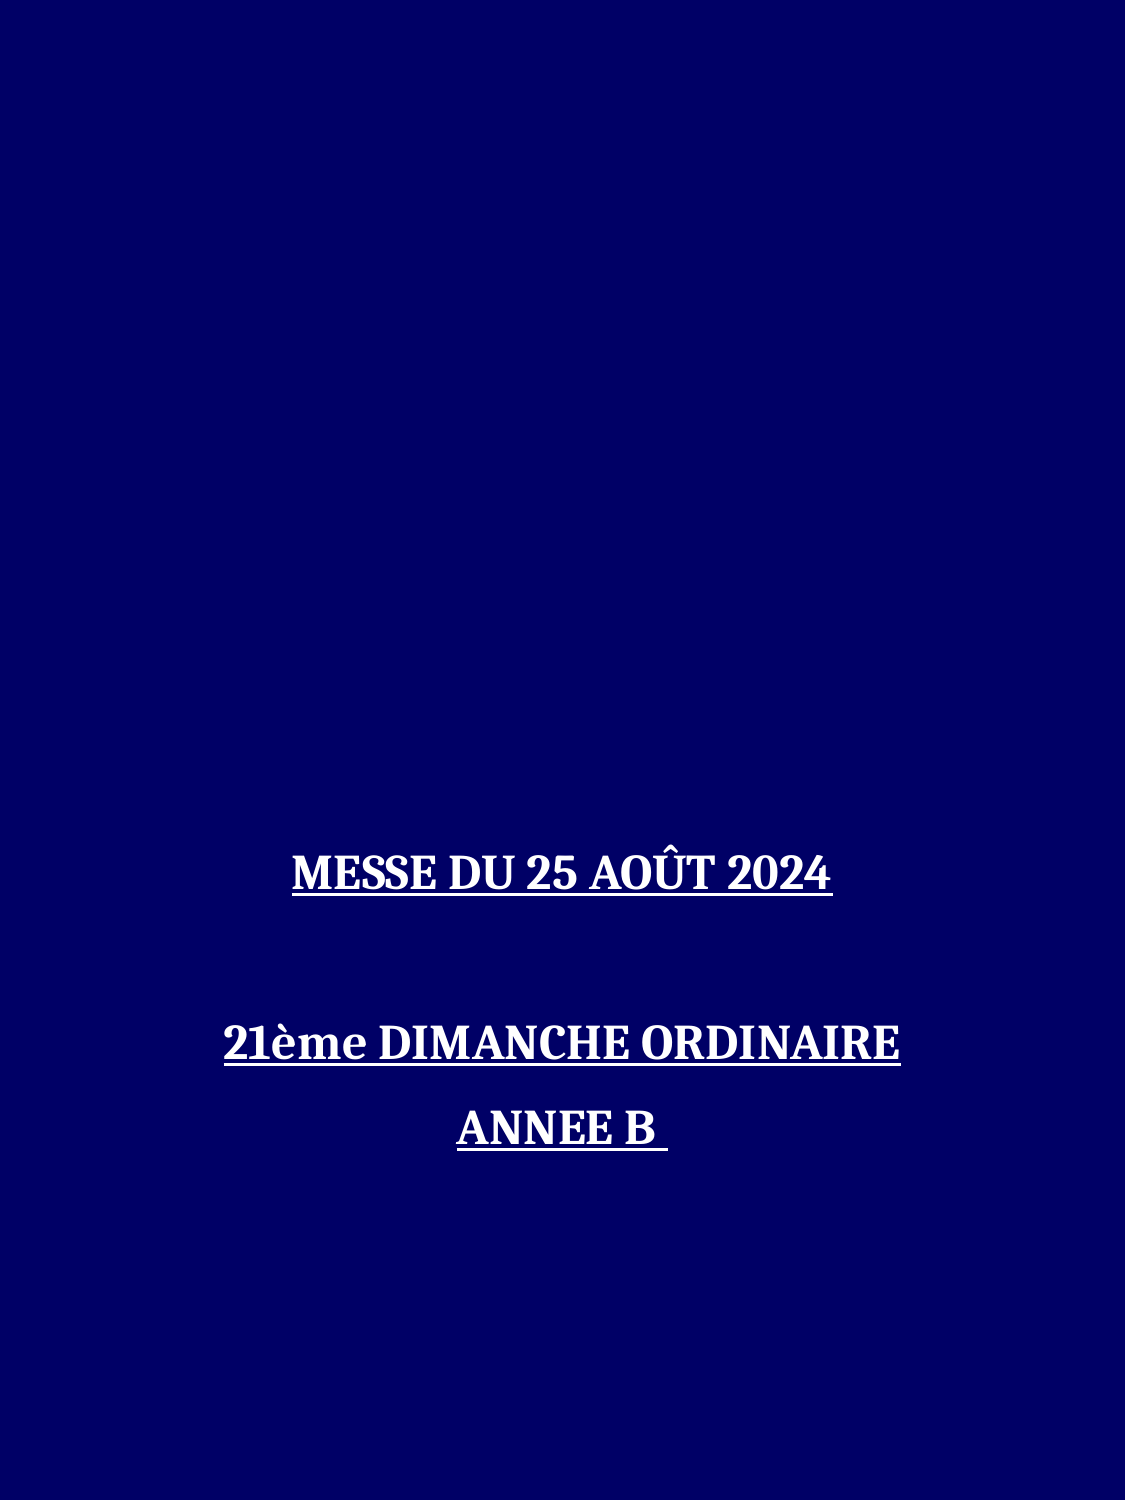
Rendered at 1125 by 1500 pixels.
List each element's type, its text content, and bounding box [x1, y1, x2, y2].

text_box MESSE DU 25 AOÛT 2024 21ème DIMANCHE ORDINAIRE ANNEE B [54, 622, 1071, 1500]
